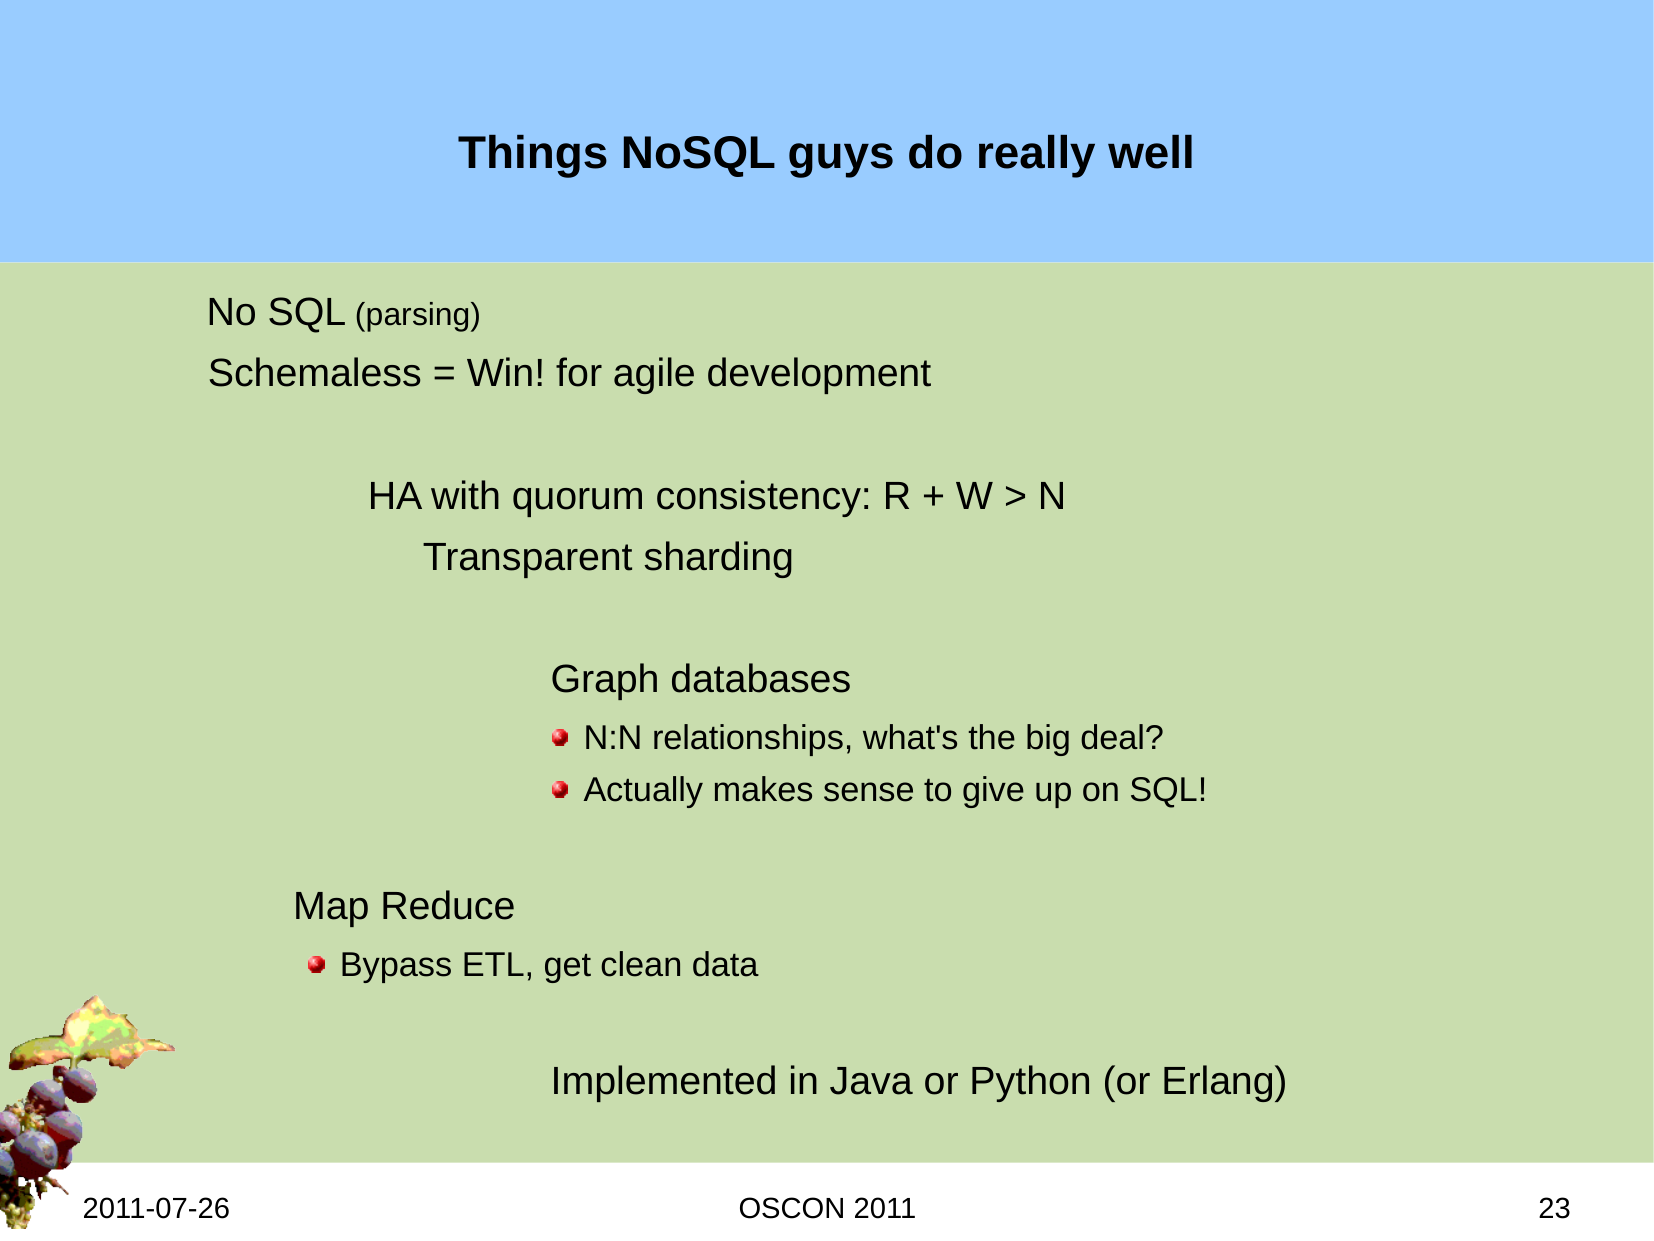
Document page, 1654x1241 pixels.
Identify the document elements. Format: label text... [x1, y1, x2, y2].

list No SQL (parsing) Schemaless = Win! for agile development HA with quorum consistency: R + W > N Transparent sharding Graph databases N:N relationships, what's the big deal? Actually makes sense to give up on SQL! Map Reduce Bypass ETL, get clean data Implemented in Java or Python (or Erlang) [82, 290, 1571, 1109]
title Things NoSQL guys do really well [82, 49, 1571, 257]
picture [0, 990, 188, 1229]
